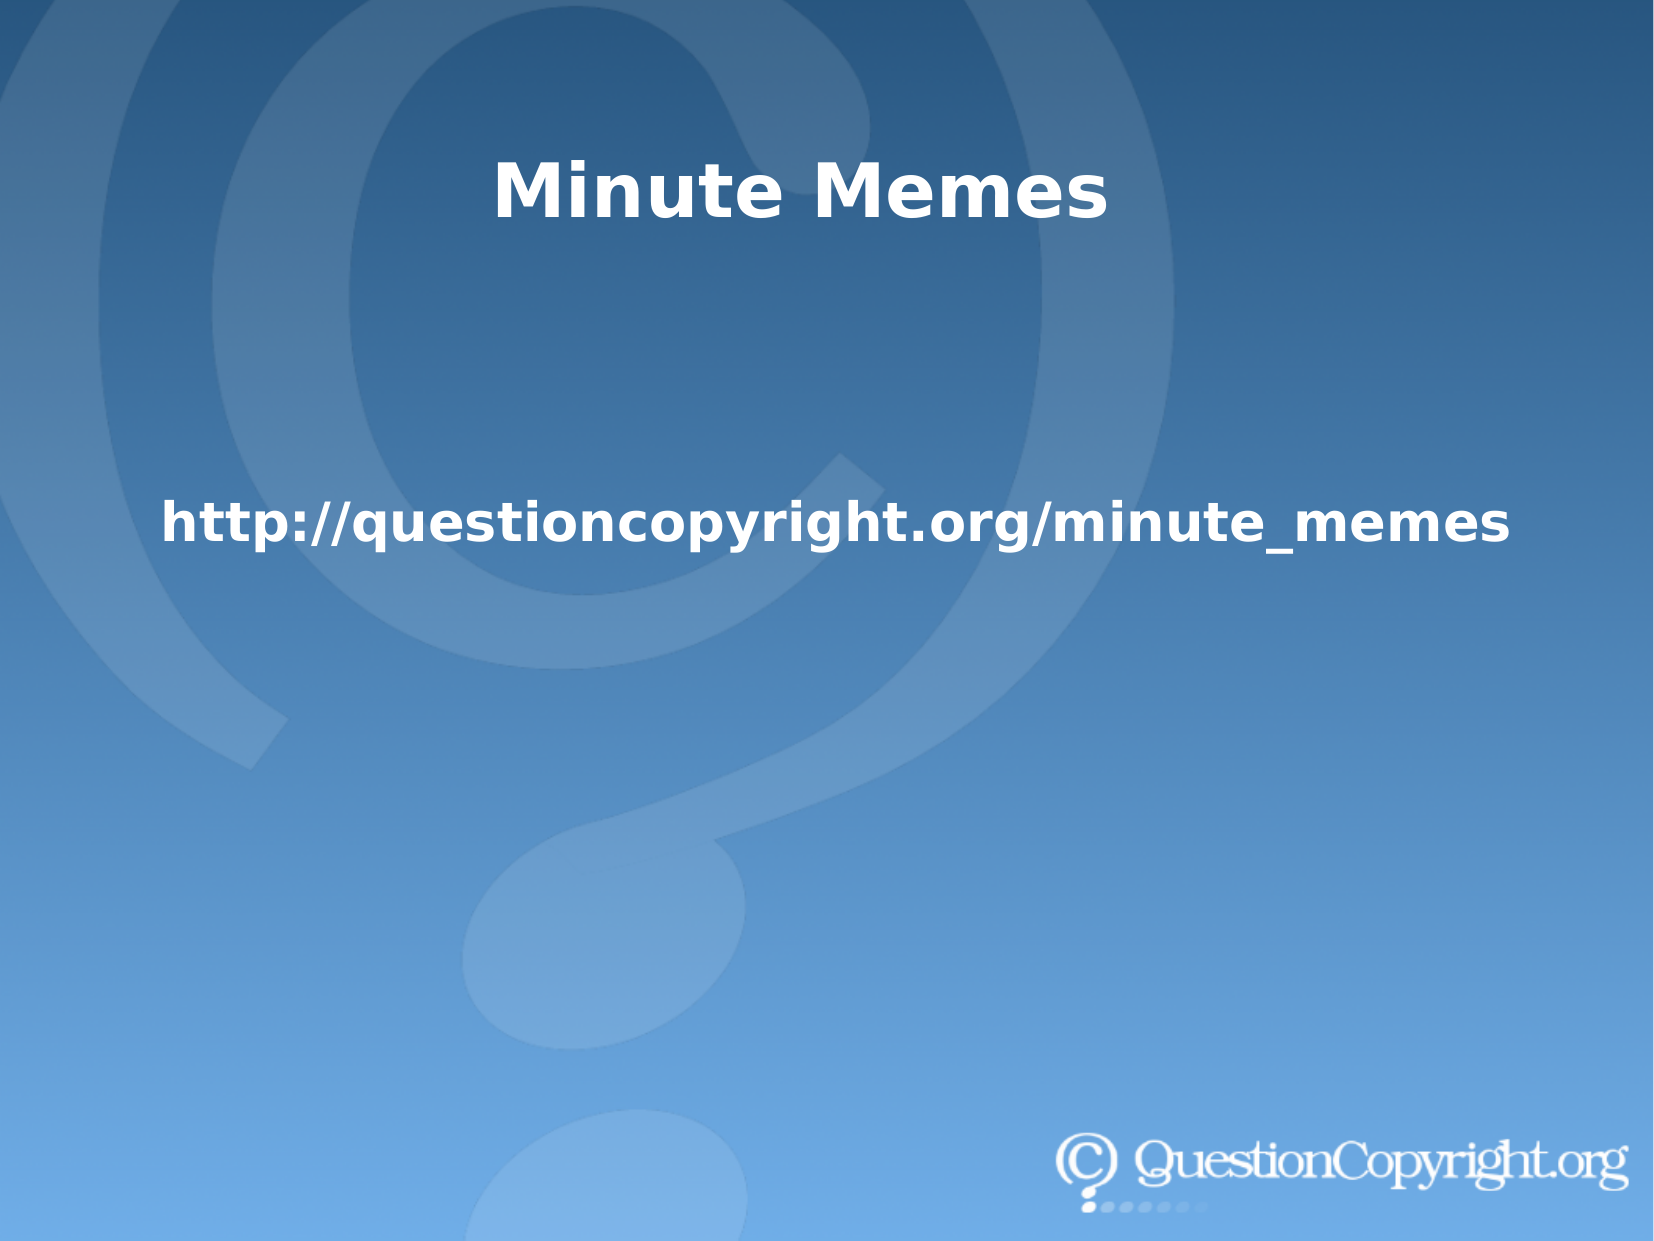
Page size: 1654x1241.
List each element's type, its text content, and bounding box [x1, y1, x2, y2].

picture [0, 0, 1654, 1241]
text_box http://questioncopyright.org/minute_memes [145, 484, 1529, 571]
text_box Minute Memes [476, 140, 1126, 243]
